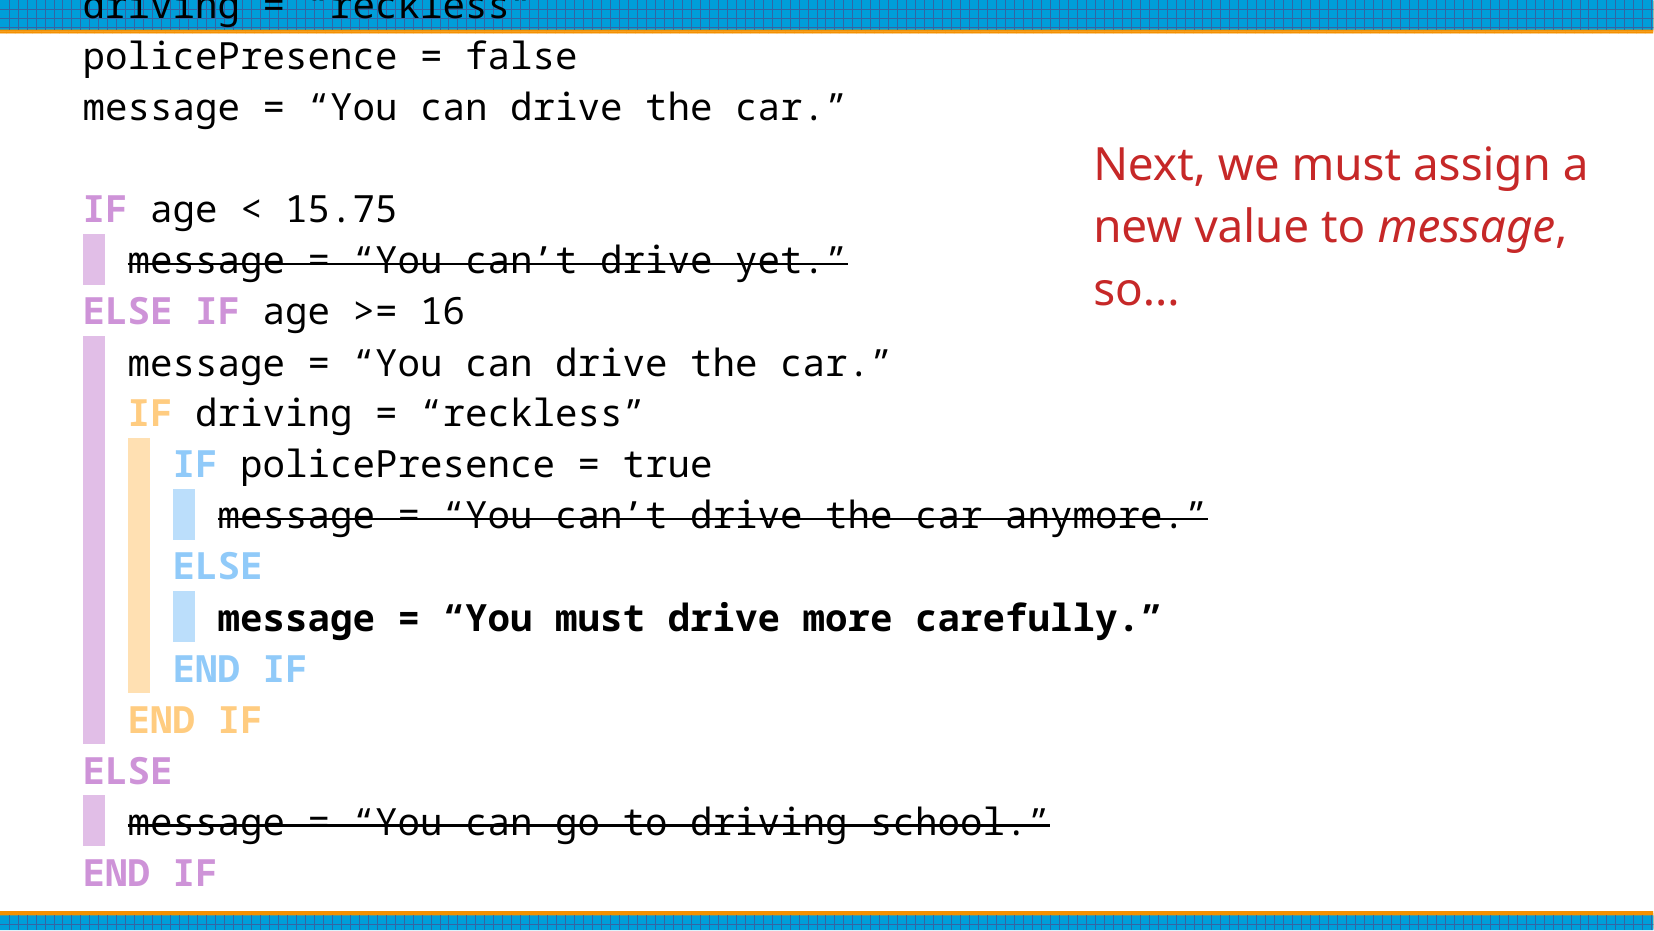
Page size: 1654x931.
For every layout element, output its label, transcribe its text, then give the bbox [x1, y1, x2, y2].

text_box Next, we must assign a new value to message, so... [1087, 75, 1613, 376]
subtitle age = 16 driving = “reckless“ policePresence = false message = “You can drive the car.” IF age < 15.75 message = “You can’t drive yet.” ELSE IF age >= 16 message = “You can drive the car.” IF driving = “reckless” IF policePresence = true message = “You can’t drive the car anymore.” ELSE message = “You must drive more carefully.” END IF END IF ELSE message = “You can go to driving school.” END IF output message [82, 69, 1571, 858]
